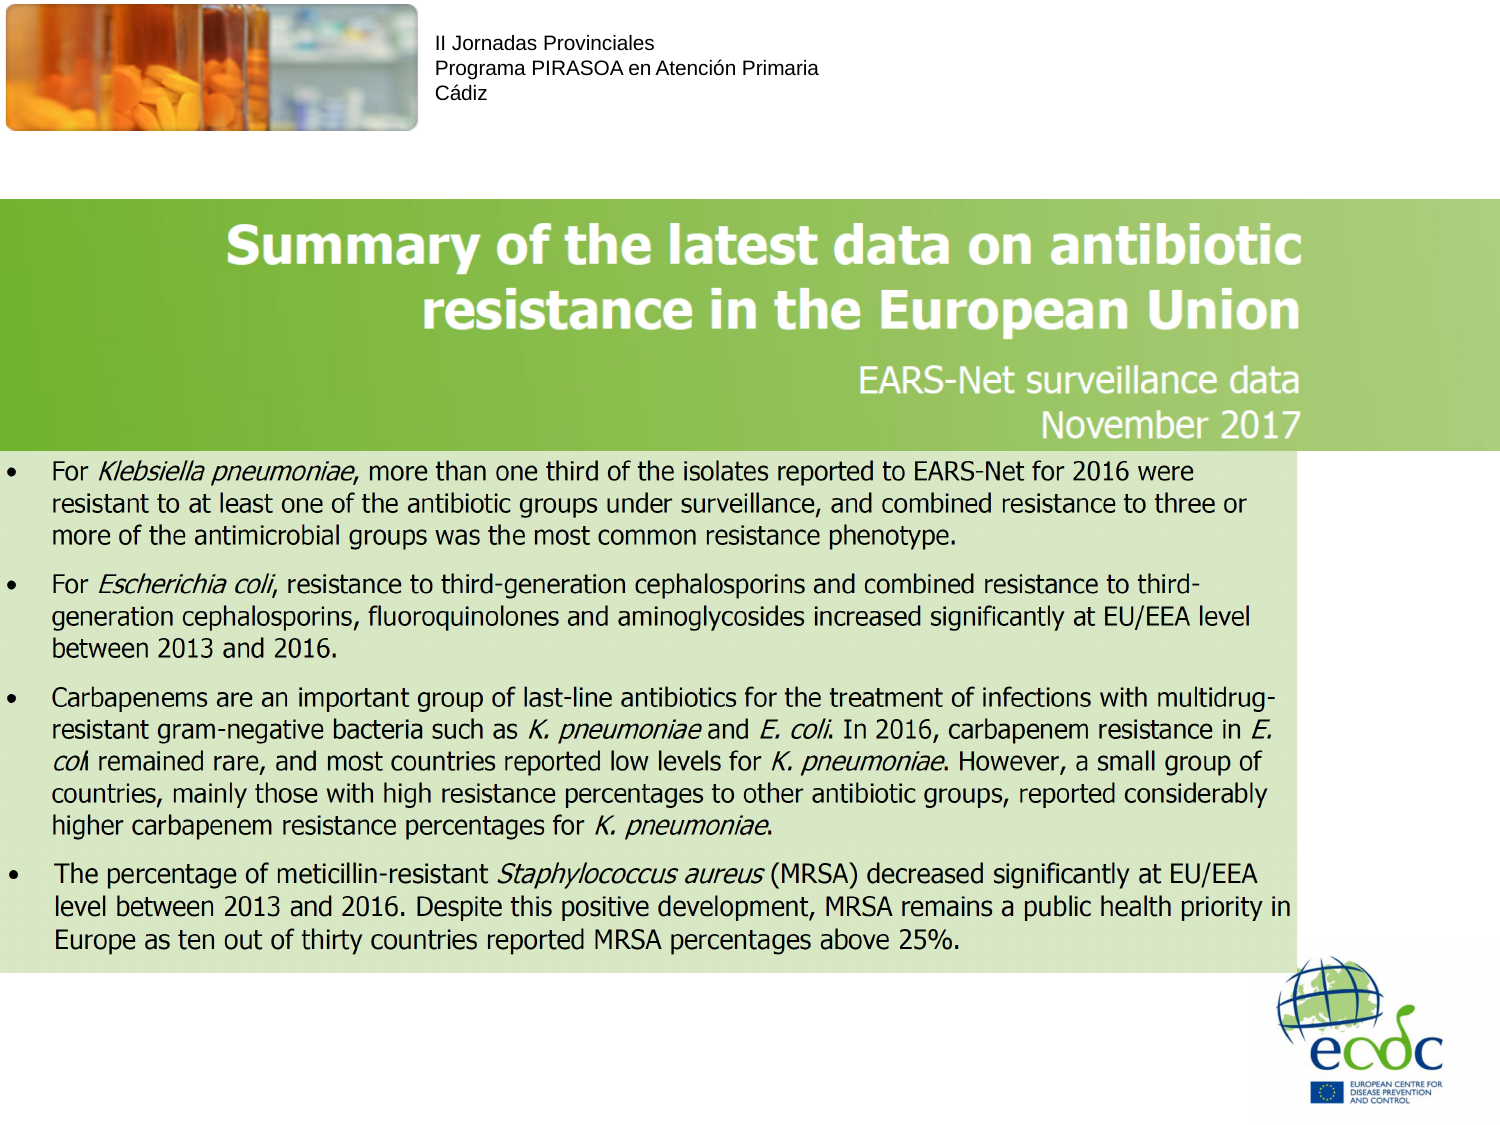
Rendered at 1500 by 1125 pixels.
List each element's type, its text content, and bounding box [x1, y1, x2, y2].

text_box II Jornadas Provinciales Programa PIRASOA en Atención Primaria Cádiz [420, 22, 882, 112]
picture [0, 199, 1500, 1125]
picture [5, 4, 420, 131]
